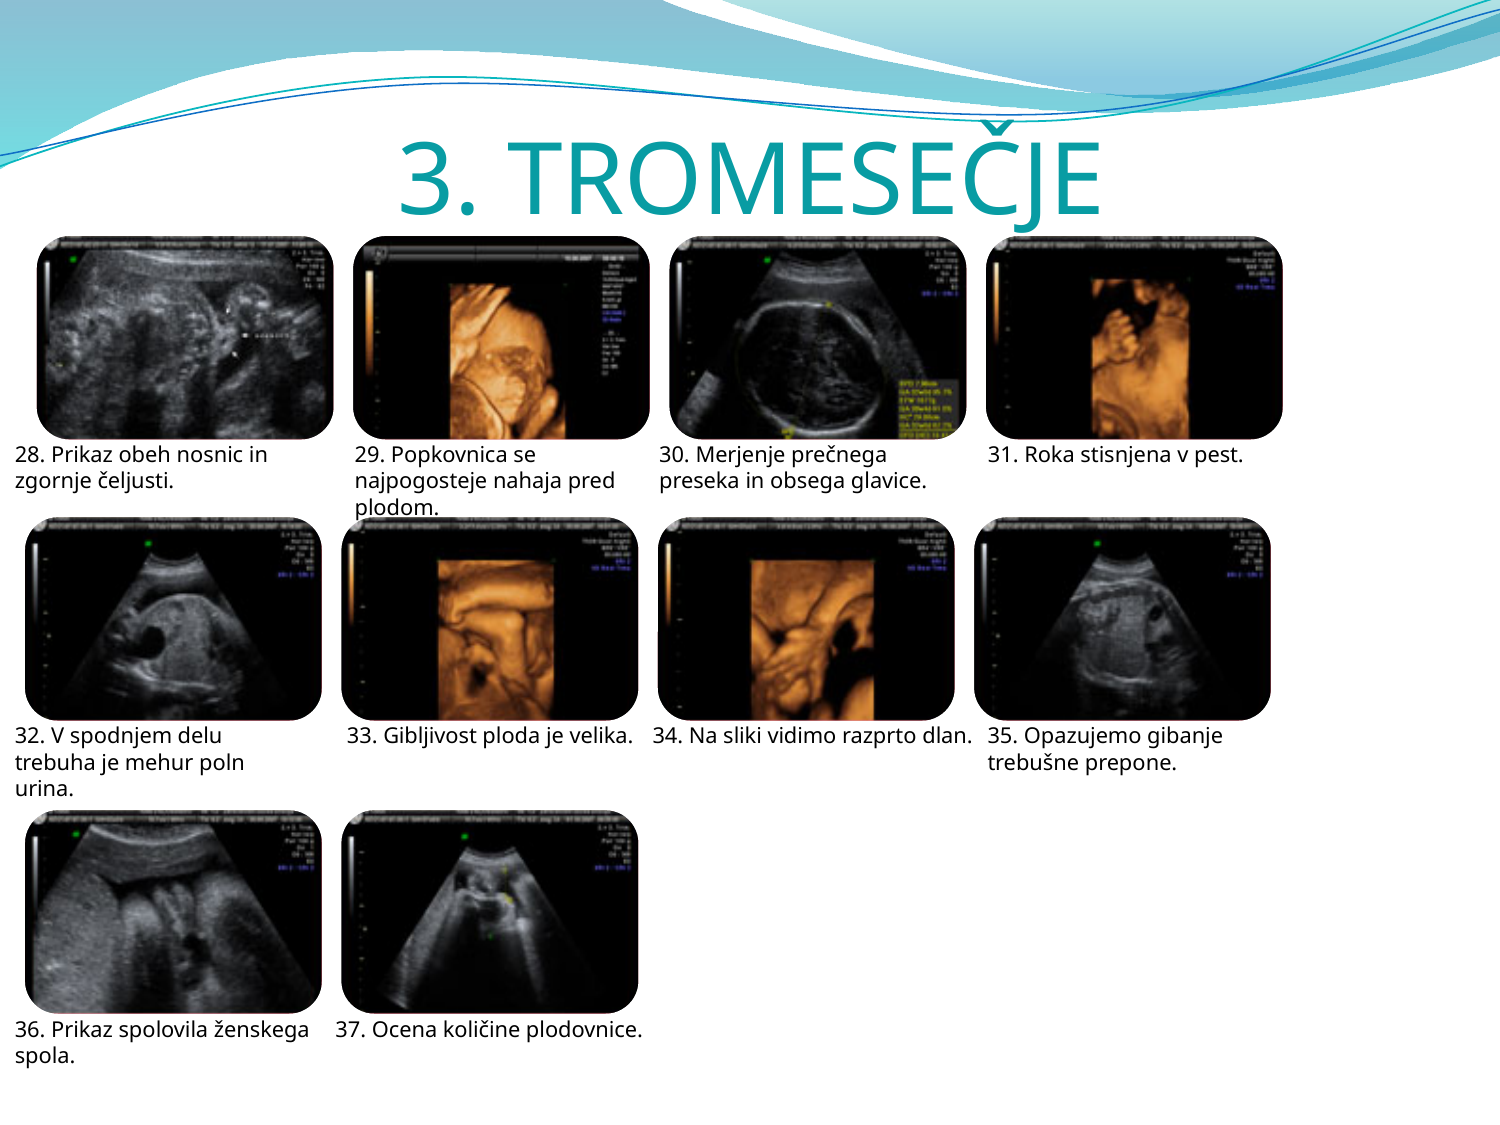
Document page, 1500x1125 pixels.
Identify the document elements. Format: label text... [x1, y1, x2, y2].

text_box 29. Popkovnica se najpogosteje nahaja pred plodom. [339, 433, 668, 528]
text_box [23, 515, 324, 714]
text_box [972, 515, 1273, 714]
text_box [351, 234, 652, 433]
text_box 34. Na sliki vidimo razprto dlan. [637, 714, 972, 756]
text_box [23, 809, 324, 1007]
text_box 32. V spodnjem delu trebuha je mehur poln urina. [0, 714, 317, 809]
text_box 37. Ocena količine plodovnice. [320, 1007, 659, 1049]
text_box 28. Prikaz obeh nosnic in zgornje čeljusti. [0, 433, 339, 501]
text_box 35. Opazujemo gibanje trebušne prepone. [972, 714, 1278, 783]
text_box [656, 515, 957, 714]
text_box [667, 234, 969, 433]
text_box [984, 234, 1285, 440]
text_box 33. Gibljivost ploda je velika. [332, 714, 637, 756]
text_box [339, 808, 641, 1007]
title 3. TROMESEČJE [70, 46, 1433, 235]
text_box [35, 234, 336, 433]
text_box 31. Roka stisnjena v pest. [973, 433, 1260, 475]
text_box 36. Prikaz spolovila ženskega spola. [0, 1007, 328, 1076]
text_box 30. Merjenje prečnega preseka in obsega glavice. [644, 433, 961, 501]
text_box [339, 528, 641, 714]
